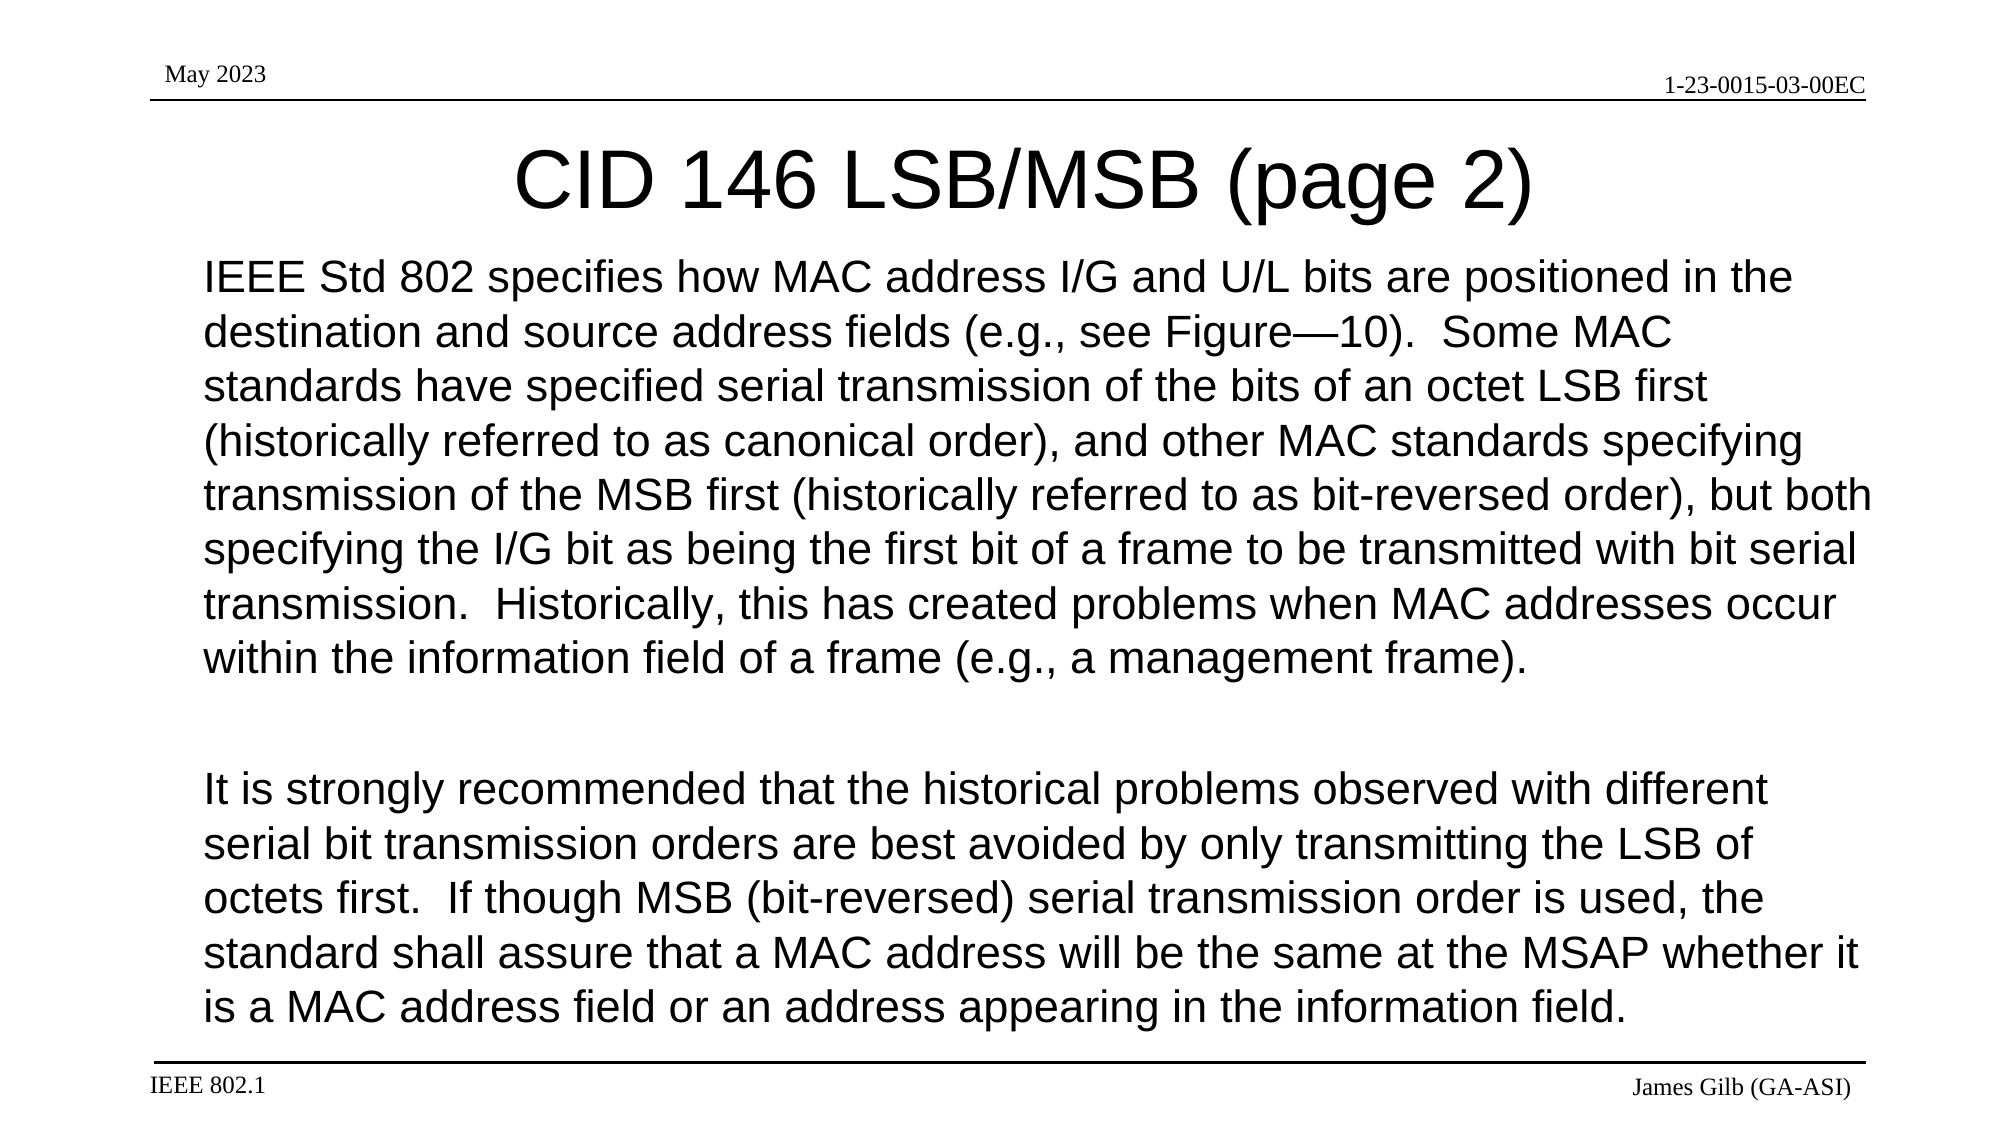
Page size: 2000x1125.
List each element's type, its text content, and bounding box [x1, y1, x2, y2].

list IEEE Std 802 specifies how MAC address I/G and U/L bits are positioned in the destination and source address fields (e.g., see Figure—10). Some MAC standards have specified serial transmission of the bits of an octet LSB first (historically referred to as canonical order), and other MAC standards specifying transmission of the MSB first (historically referred to as bit-reversed order), but both specifying the I/G bit as being the first bit of a frame to be transmitted with bit serial transmission. Historically, this has created problems when MAC addresses occur within the information field of a frame (e.g., a management frame). It is strongly recommended that the historical problems observed with different serial bit transmission orders are best avoided by only transmitting the LSB of octets first. If though MSB (bit-reversed) serial transmission order is used, the standard shall assure that a MAC address will be the same at the MSAP whether it is a MAC address field or an address appearing in the information field. [150, 239, 1900, 1051]
title CID 146 LSB/MSB (page 2) [149, 112, 1900, 238]
